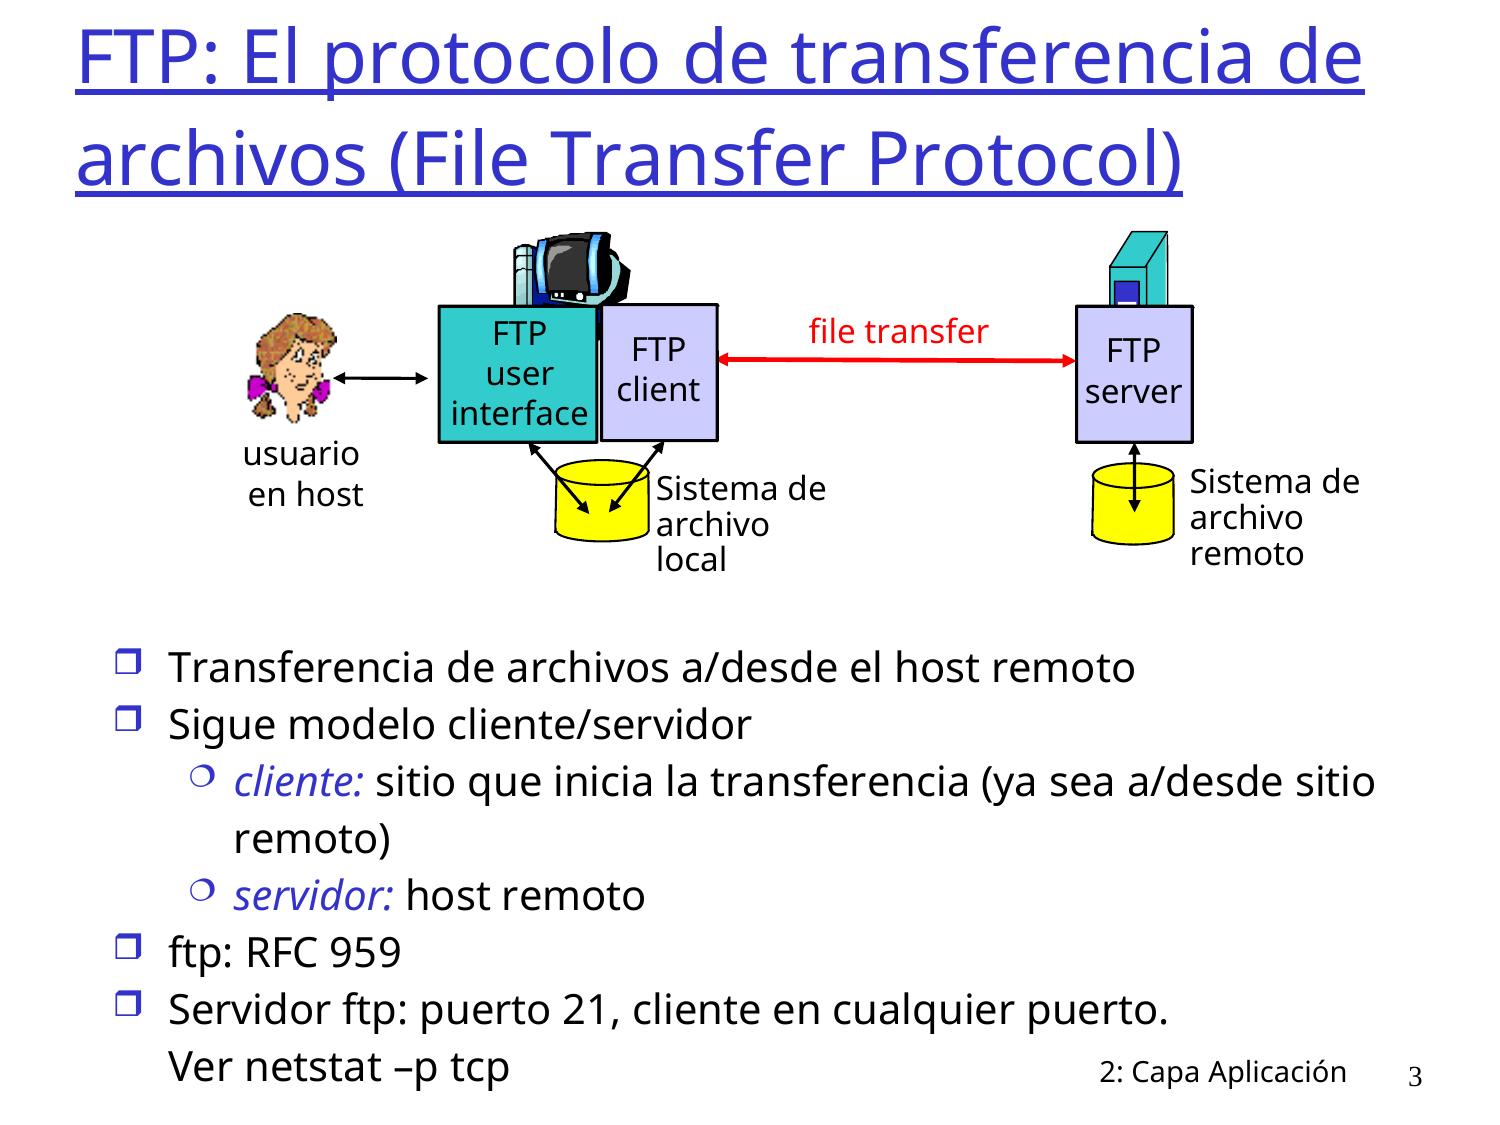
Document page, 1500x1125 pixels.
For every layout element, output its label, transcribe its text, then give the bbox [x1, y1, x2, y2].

list Transferencia de archivos a/desde el host remoto Sigue modelo cliente/servidor cliente: sitio que inicia la transferencia (ya sea a/desde sitio remoto)‏ servidor: host remoto ftp: RFC 959 Servidor ftp: puerto 21, cliente en cualquier puerto. Ver netstat –p tcp [112, 637, 1388, 1026]
text_box file transfer [718, 307, 1076, 359]
text_box [1092, 463, 1174, 545]
text_box usuario en host [226, 429, 386, 521]
text_box FTP server [1069, 326, 1198, 418]
text_box FTP user interface [423, 309, 616, 441]
text_box [439, 231, 718, 441]
text_box [1076, 418, 1193, 443]
title FTP: El protocolo de transferencia de archivos (File Transfer Protocol)‏ [75, 18, 1426, 193]
text_box Sistema de archivo remoto [1174, 457, 1414, 581]
text_box FTP client [601, 324, 716, 417]
text_box [556, 460, 641, 542]
text_box [1076, 231, 1193, 326]
text_box Sistema de archivo local [641, 463, 845, 587]
picture [244, 313, 337, 428]
